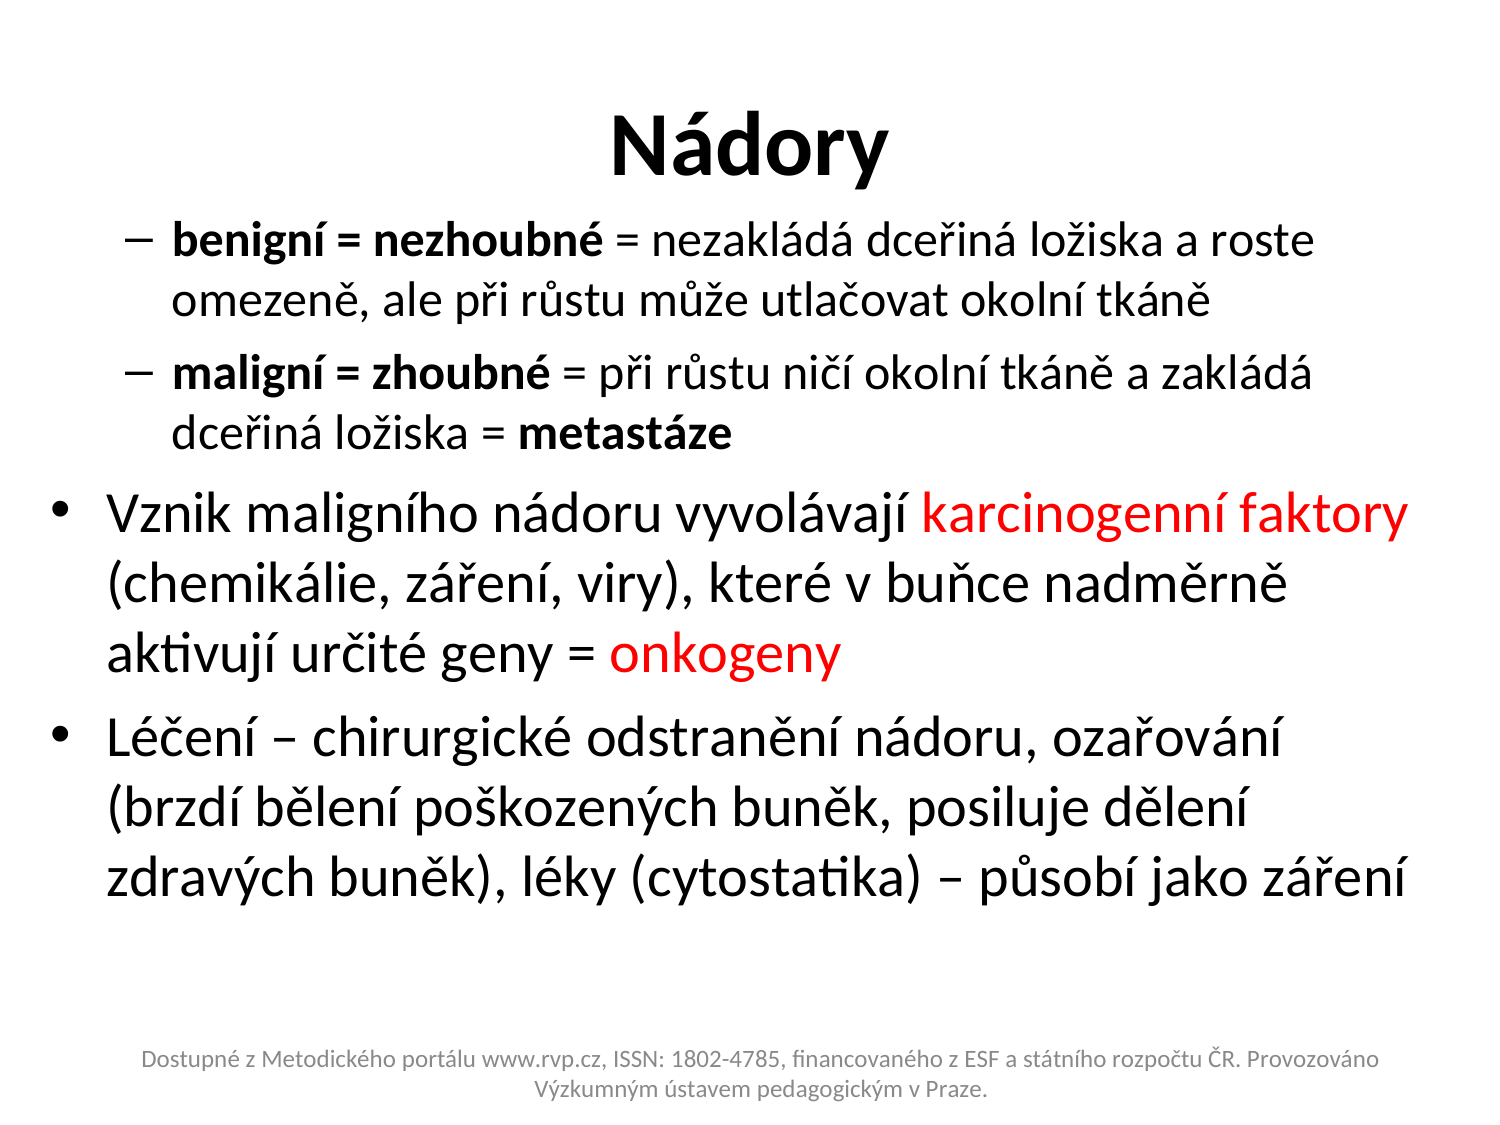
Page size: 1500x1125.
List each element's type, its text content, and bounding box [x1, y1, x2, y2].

title Nádory [75, 45, 1426, 199]
list benigní = nezhoubné = nezakládá dceřiná ložiska a roste omezeně, ale při růstu může utlačovat okolní tkáně maligní = zhoubné = při růstu ničí okolní tkáně a zakládá dceřiná ložiska = metastáze Vznik maligního nádoru vyvolávají karcinogenní faktory (chemikálie, záření, viry), které v buňce nadměrně aktivují určité geny = onkogeny Léčení – chirurgické odstranění nádoru, ozařování (brzdí bělení poškozených buněk, posiluje dělení zdravých buněk), léky (cytostatika) – působí jako záření [35, 199, 1454, 1006]
text_box Dostupné z Metodického portálu www.rvp.cz, ISSN: 1802-4785, financovaného z ESF a státního rozpočtu ČR. Provozováno Výzkumným ústavem pedagogickým v Praze. [93, 1042, 1430, 1103]
